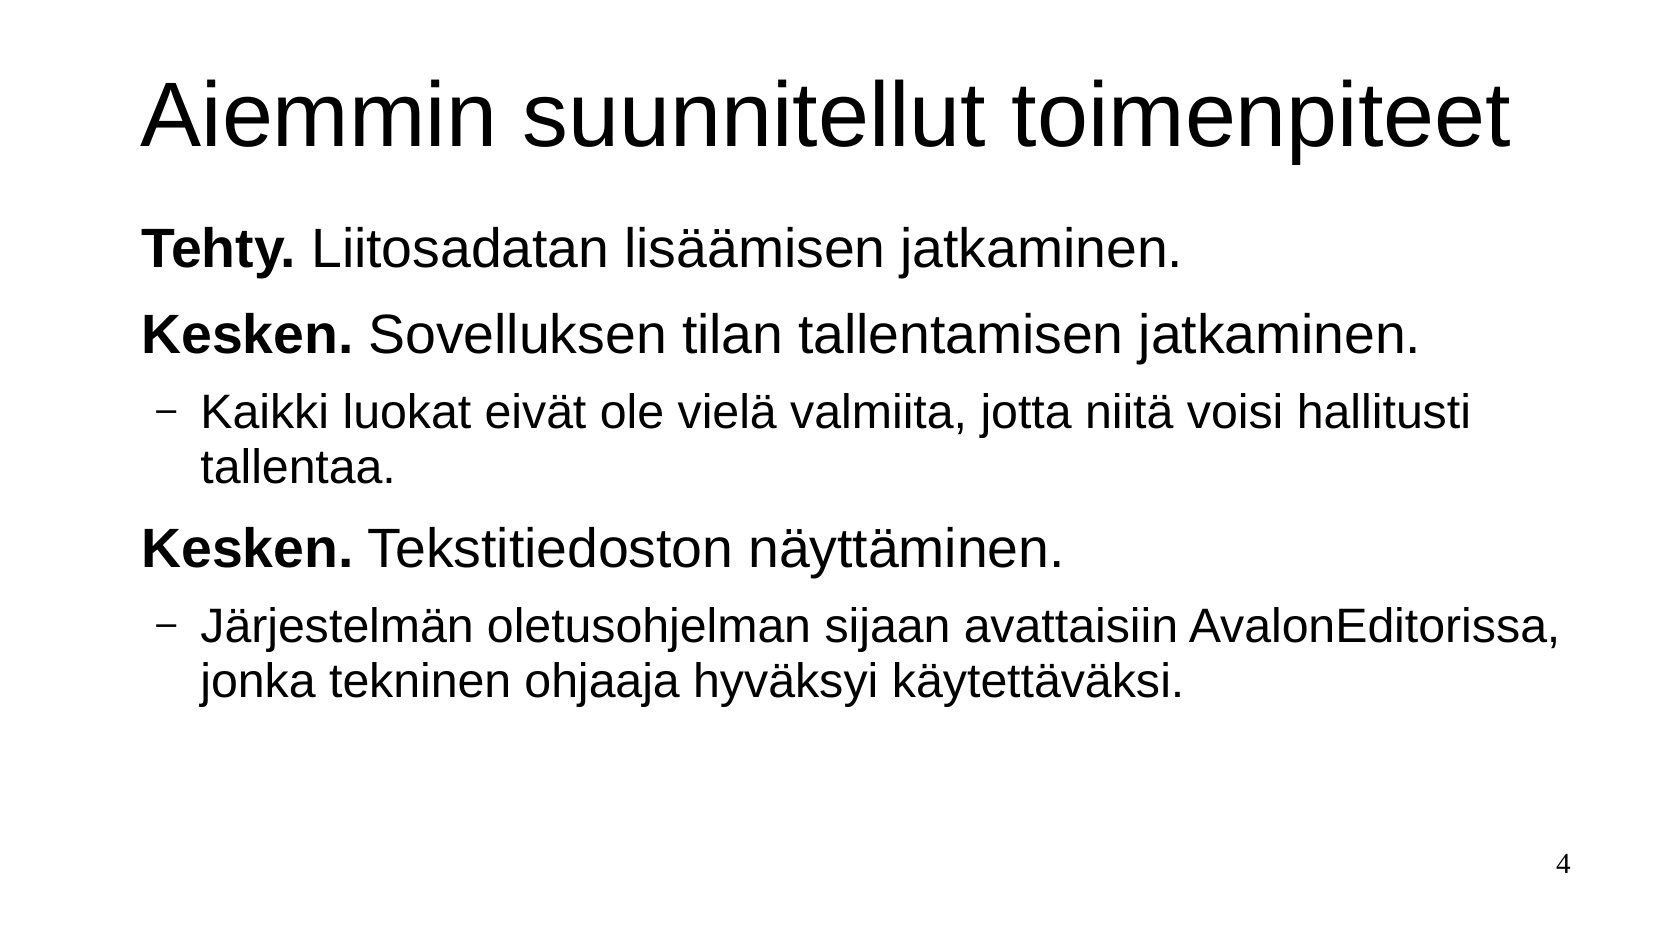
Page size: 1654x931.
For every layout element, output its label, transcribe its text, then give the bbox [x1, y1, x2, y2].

title Aiemmin suunnitellut toimenpiteet [82, 37, 1571, 193]
list Tehty. Liitosadatan lisäämisen jatkaminen. Kesken. Sovelluksen tilan tallentamisen jatkaminen. Kaikki luokat eivät ole vielä valmiita, jotta niitä voisi hallitusti tallentaa. Kesken. Tekstitiedoston näyttäminen. Järjestelmän oletusohjelman sijaan avattaisiin AvalonEditorissa, jonka tekninen ohjaaja hyväksyi käytettäväksi. [82, 217, 1571, 758]
